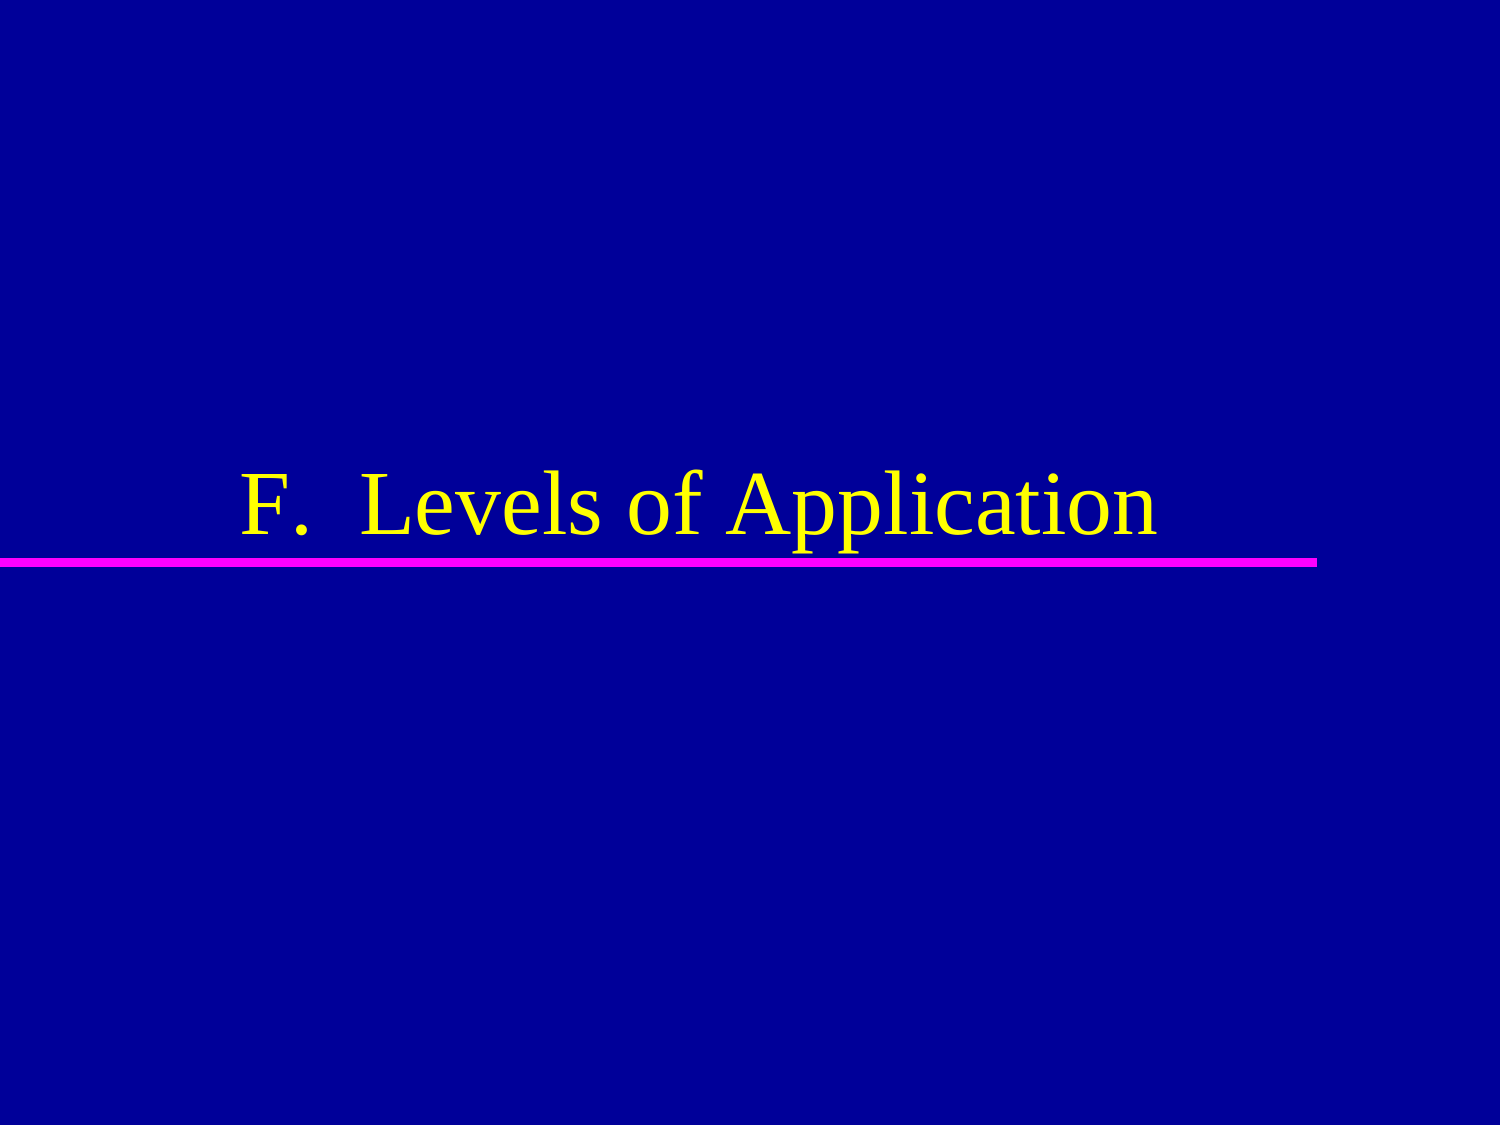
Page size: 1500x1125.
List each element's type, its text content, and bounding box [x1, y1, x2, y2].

title F. Levels of Application [62, 374, 1338, 563]
